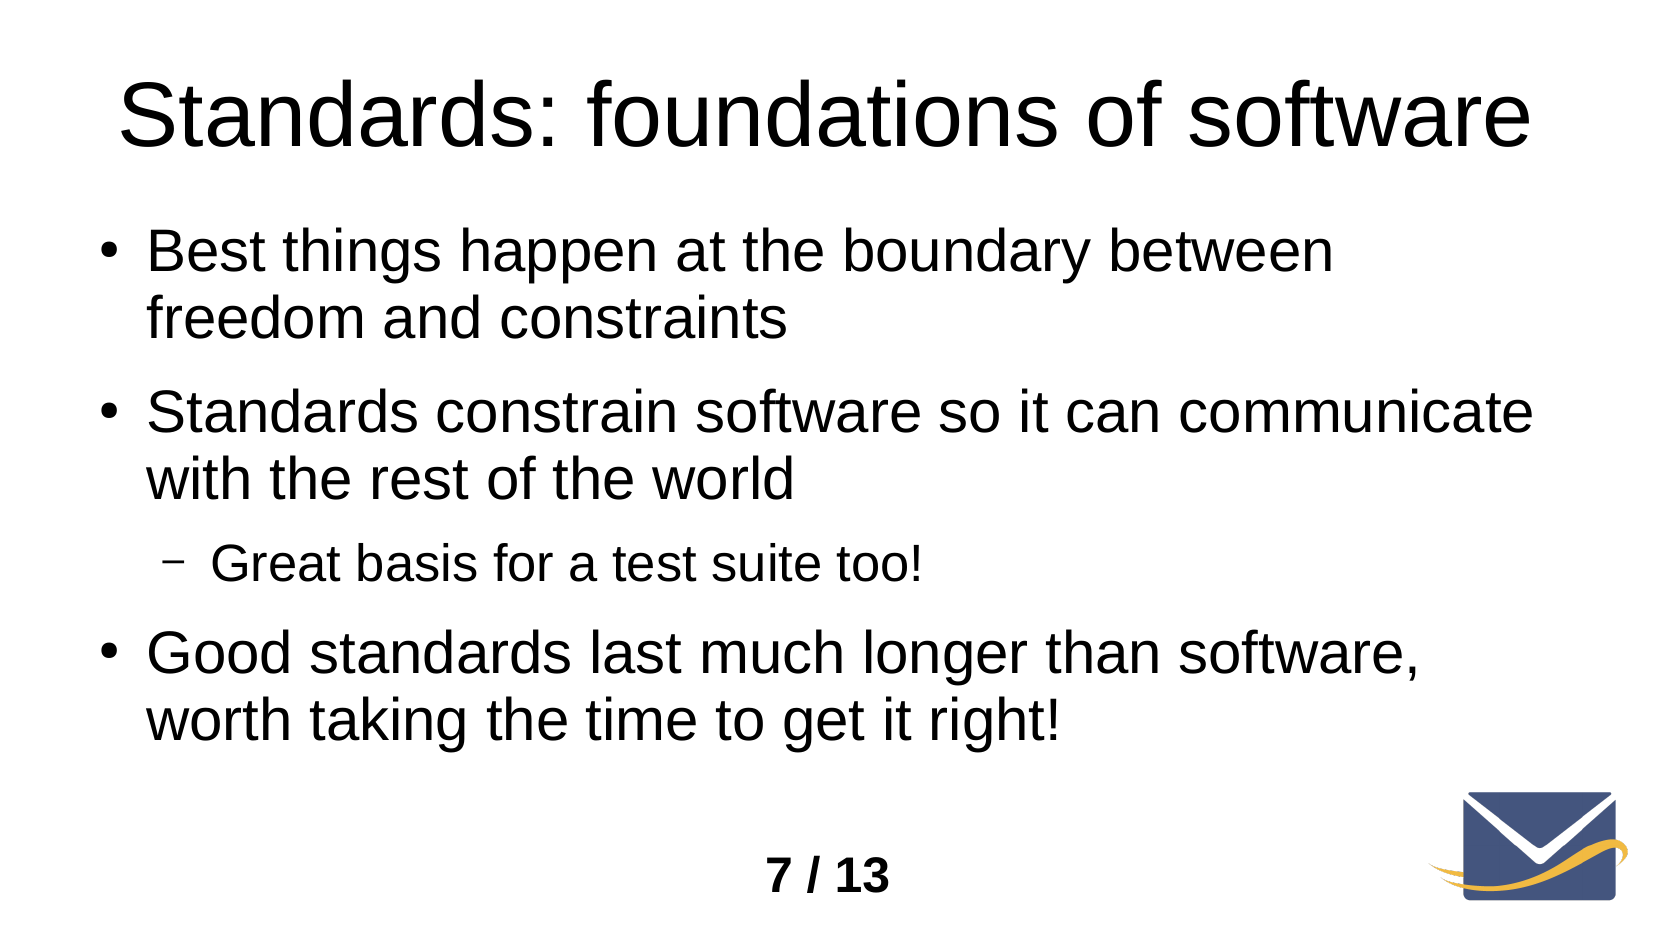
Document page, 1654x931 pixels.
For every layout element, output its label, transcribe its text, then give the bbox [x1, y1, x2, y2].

list Best things happen at the boundary between freedom and constraints Standards constrain software so it can communicate with the rest of the world Great basis for a test suite too! Good standards last much longer than software, worth taking the time to get it right! [82, 217, 1571, 758]
title Standards: foundations of software [82, 37, 1571, 193]
picture [1417, 746, 1654, 931]
